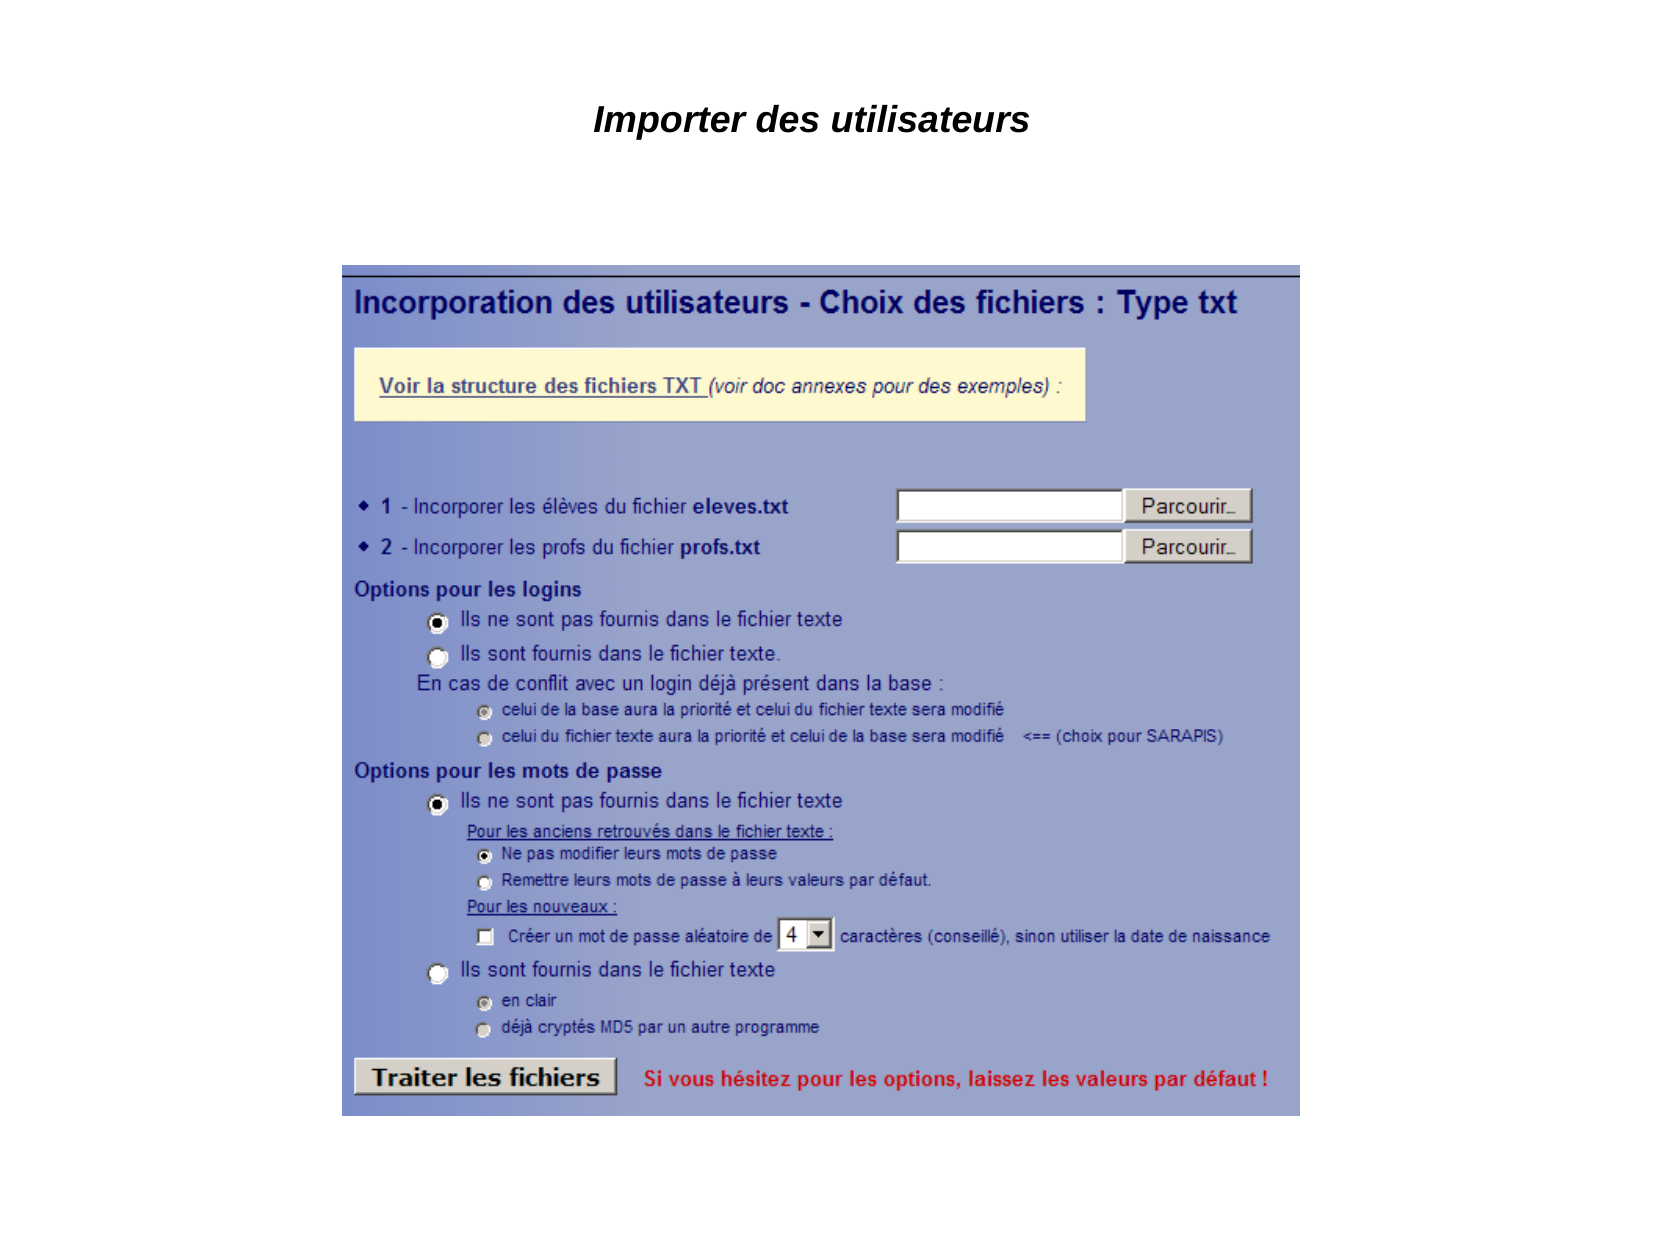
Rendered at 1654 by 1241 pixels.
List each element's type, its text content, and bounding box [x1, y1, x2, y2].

text_box Importer des utilisateurs [413, 91, 1211, 149]
picture [342, 265, 1300, 1116]
